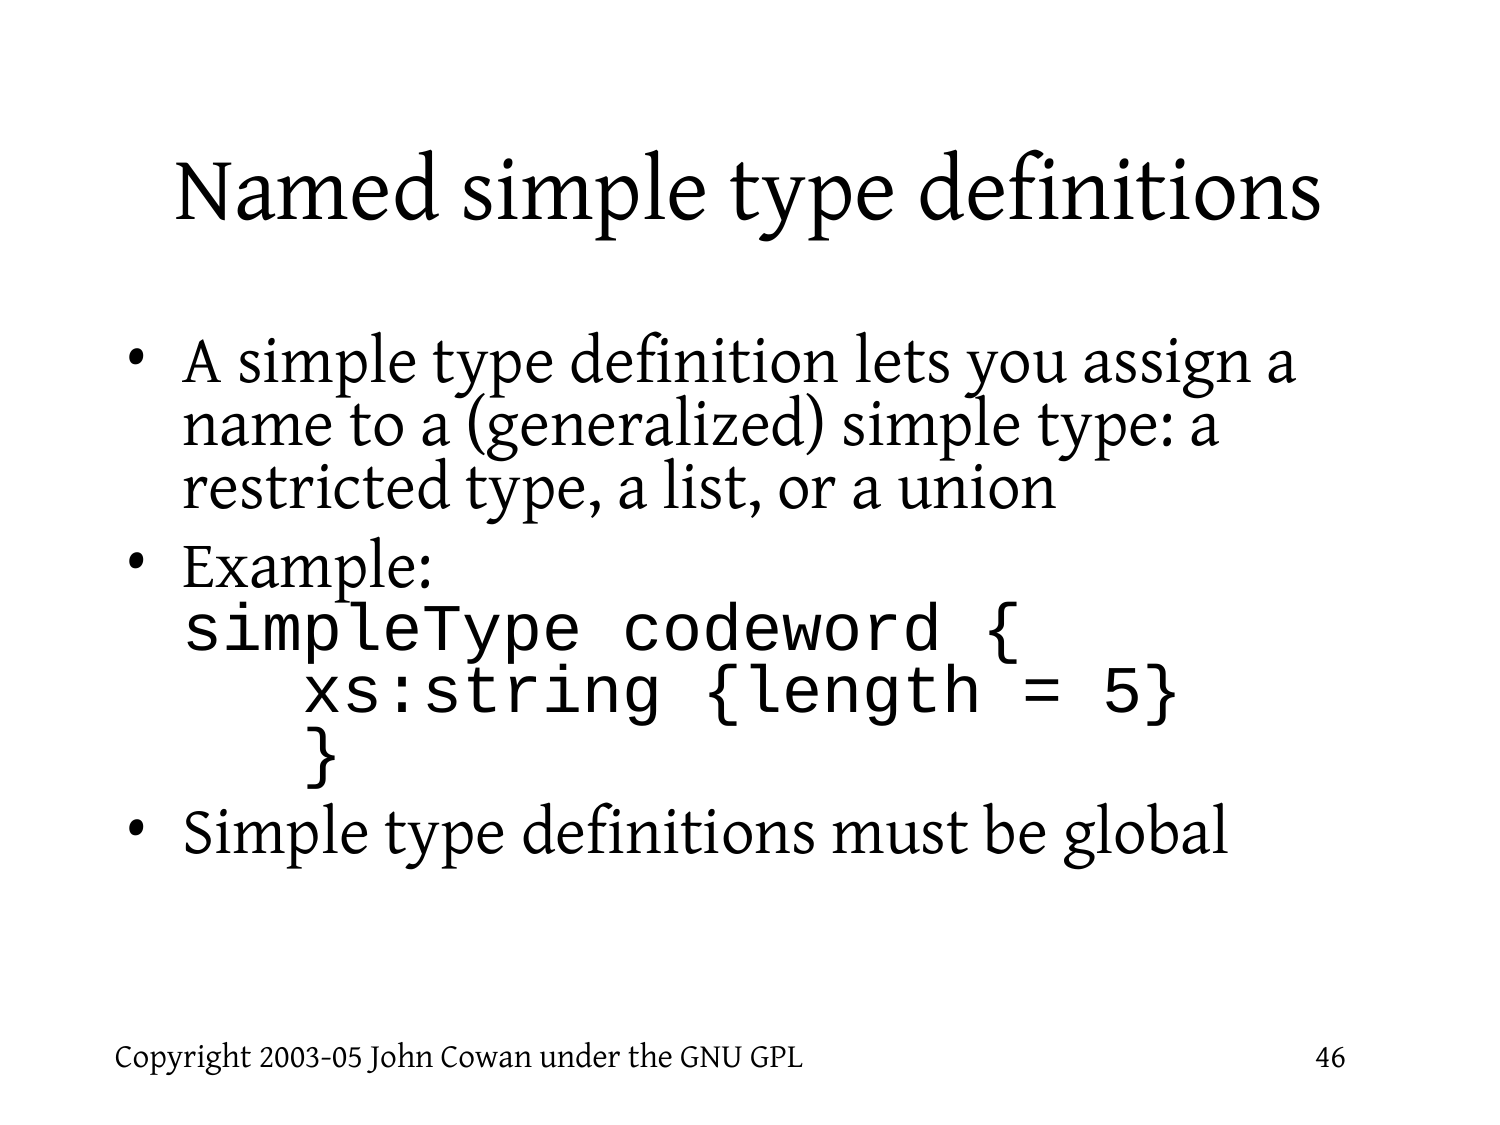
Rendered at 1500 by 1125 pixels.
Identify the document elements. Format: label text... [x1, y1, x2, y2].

list A simple type definition lets you assign a name to a (generalized) simple type: a restricted type, a list, or a union Example: simpleType codeword { xs:string {length = 5} } Simple type definitions must be global [112, 324, 1388, 1011]
title Named simple type definitions [112, 99, 1388, 288]
